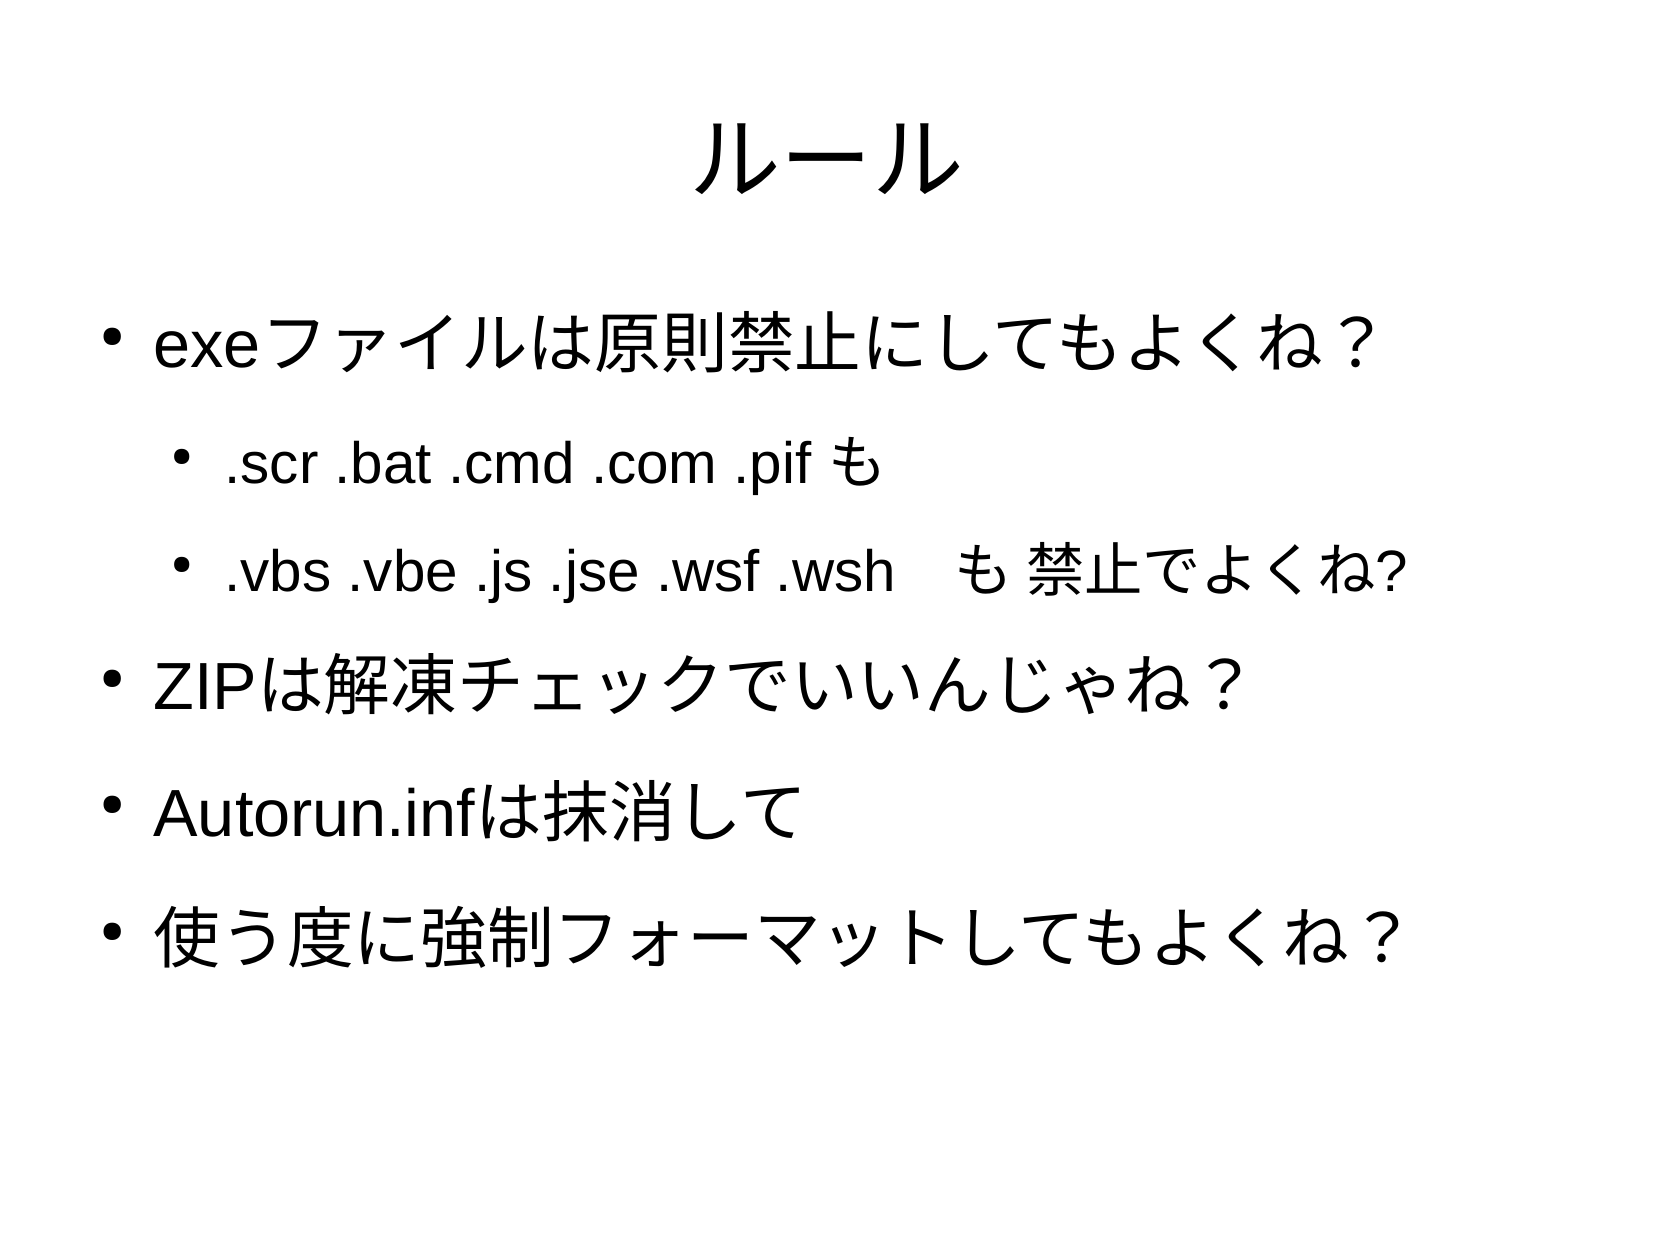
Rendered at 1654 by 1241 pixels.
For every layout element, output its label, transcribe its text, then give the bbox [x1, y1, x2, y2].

list exeファイルは原則禁止にしてもよくね？ .scr .bat .cmd .com .pif も .vbs .vbe .js .jse .wsf .wsh も 禁止でよくね? ZIPは解凍チェックでいいんじゃね？ Autorun.infは抹消して 使う度に強制フォーマットしてもよくね？ [82, 290, 1571, 1094]
title ルール [82, 56, 1571, 250]
